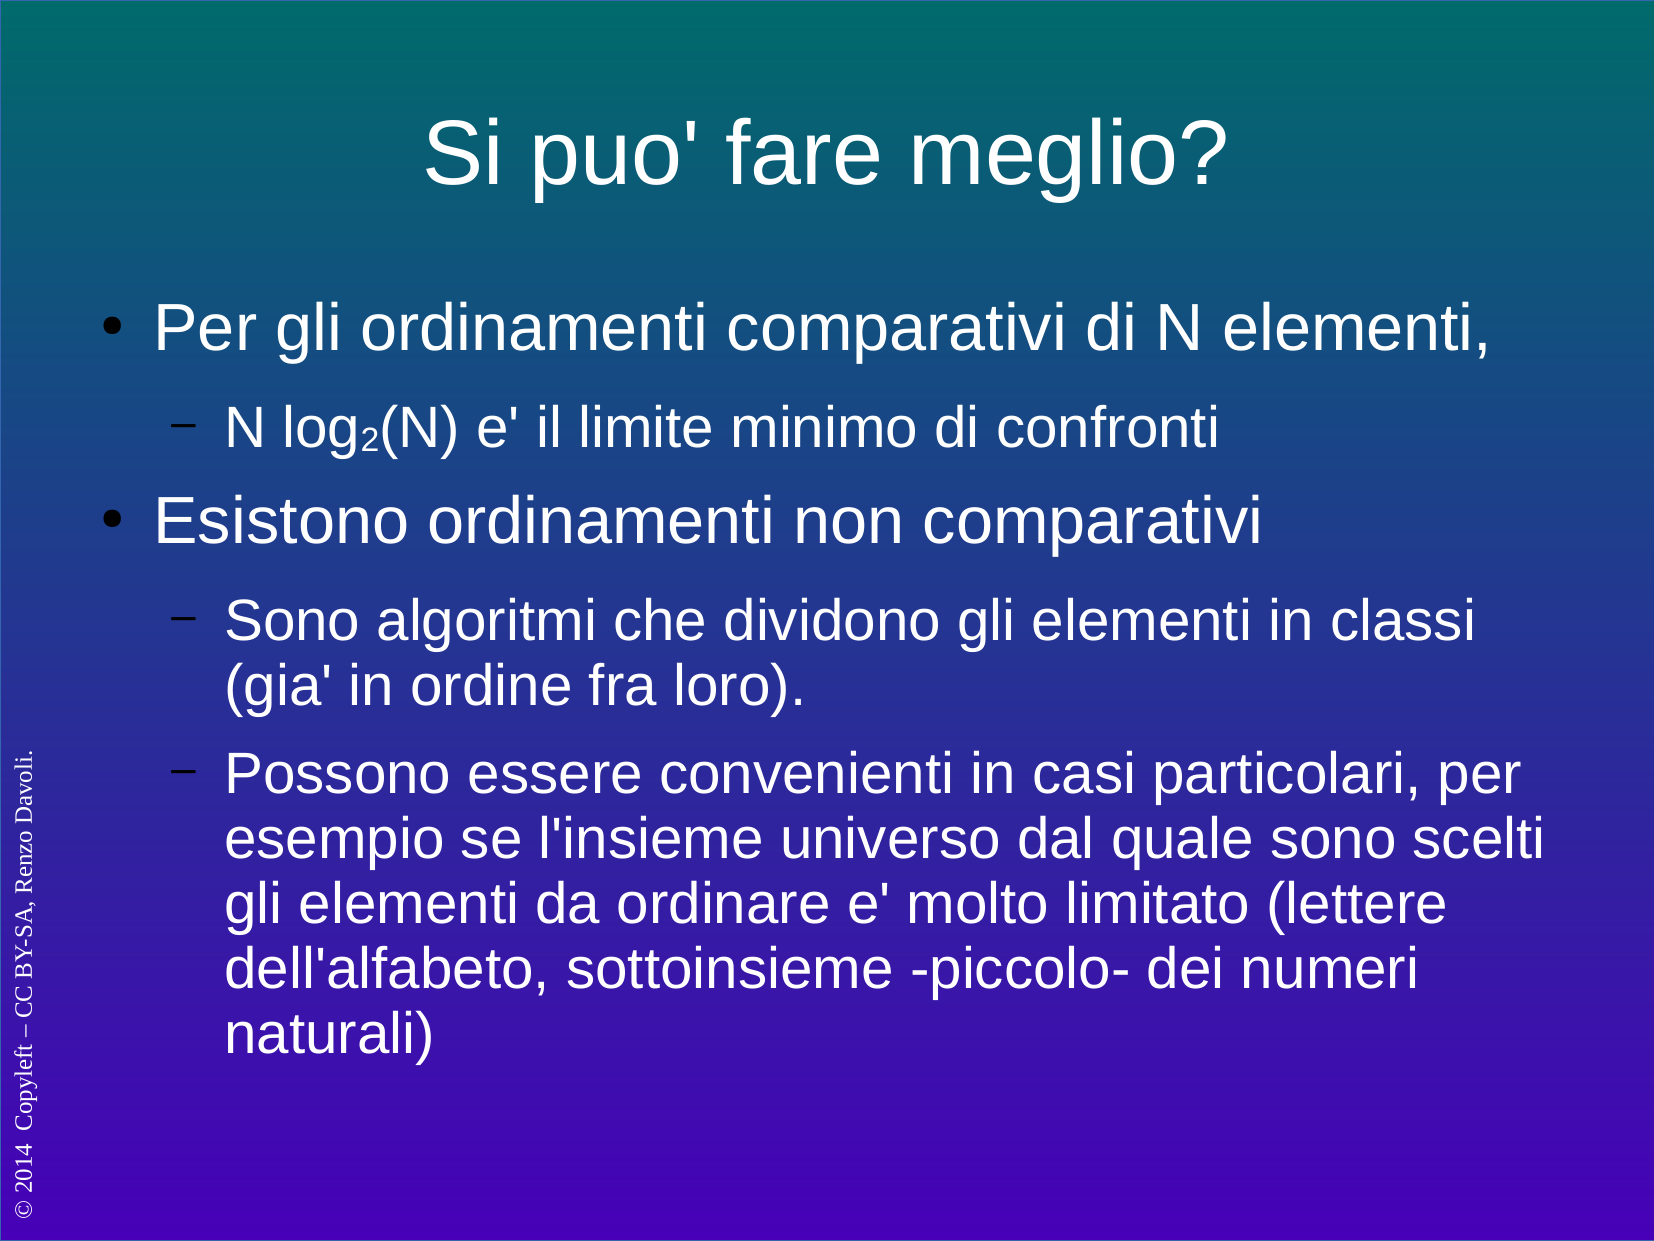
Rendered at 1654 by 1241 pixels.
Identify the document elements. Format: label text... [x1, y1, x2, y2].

list Per gli ordinamenti comparativi di N elementi, N log2(N) e' il limite minimo di confronti Esistono ordinamenti non comparativi Sono algoritmi che dividono gli elementi in classi (gia' in ordine fra loro). Possono essere convenienti in casi particolari, per esempio se l'insieme universo dal quale sono scelti gli elementi da ordinare e' molto limitato (lettere dell'alfabeto, sottoinsieme -piccolo- dei numeri naturali) [82, 290, 1571, 1141]
title Si puo' fare meglio? [82, 49, 1571, 257]
